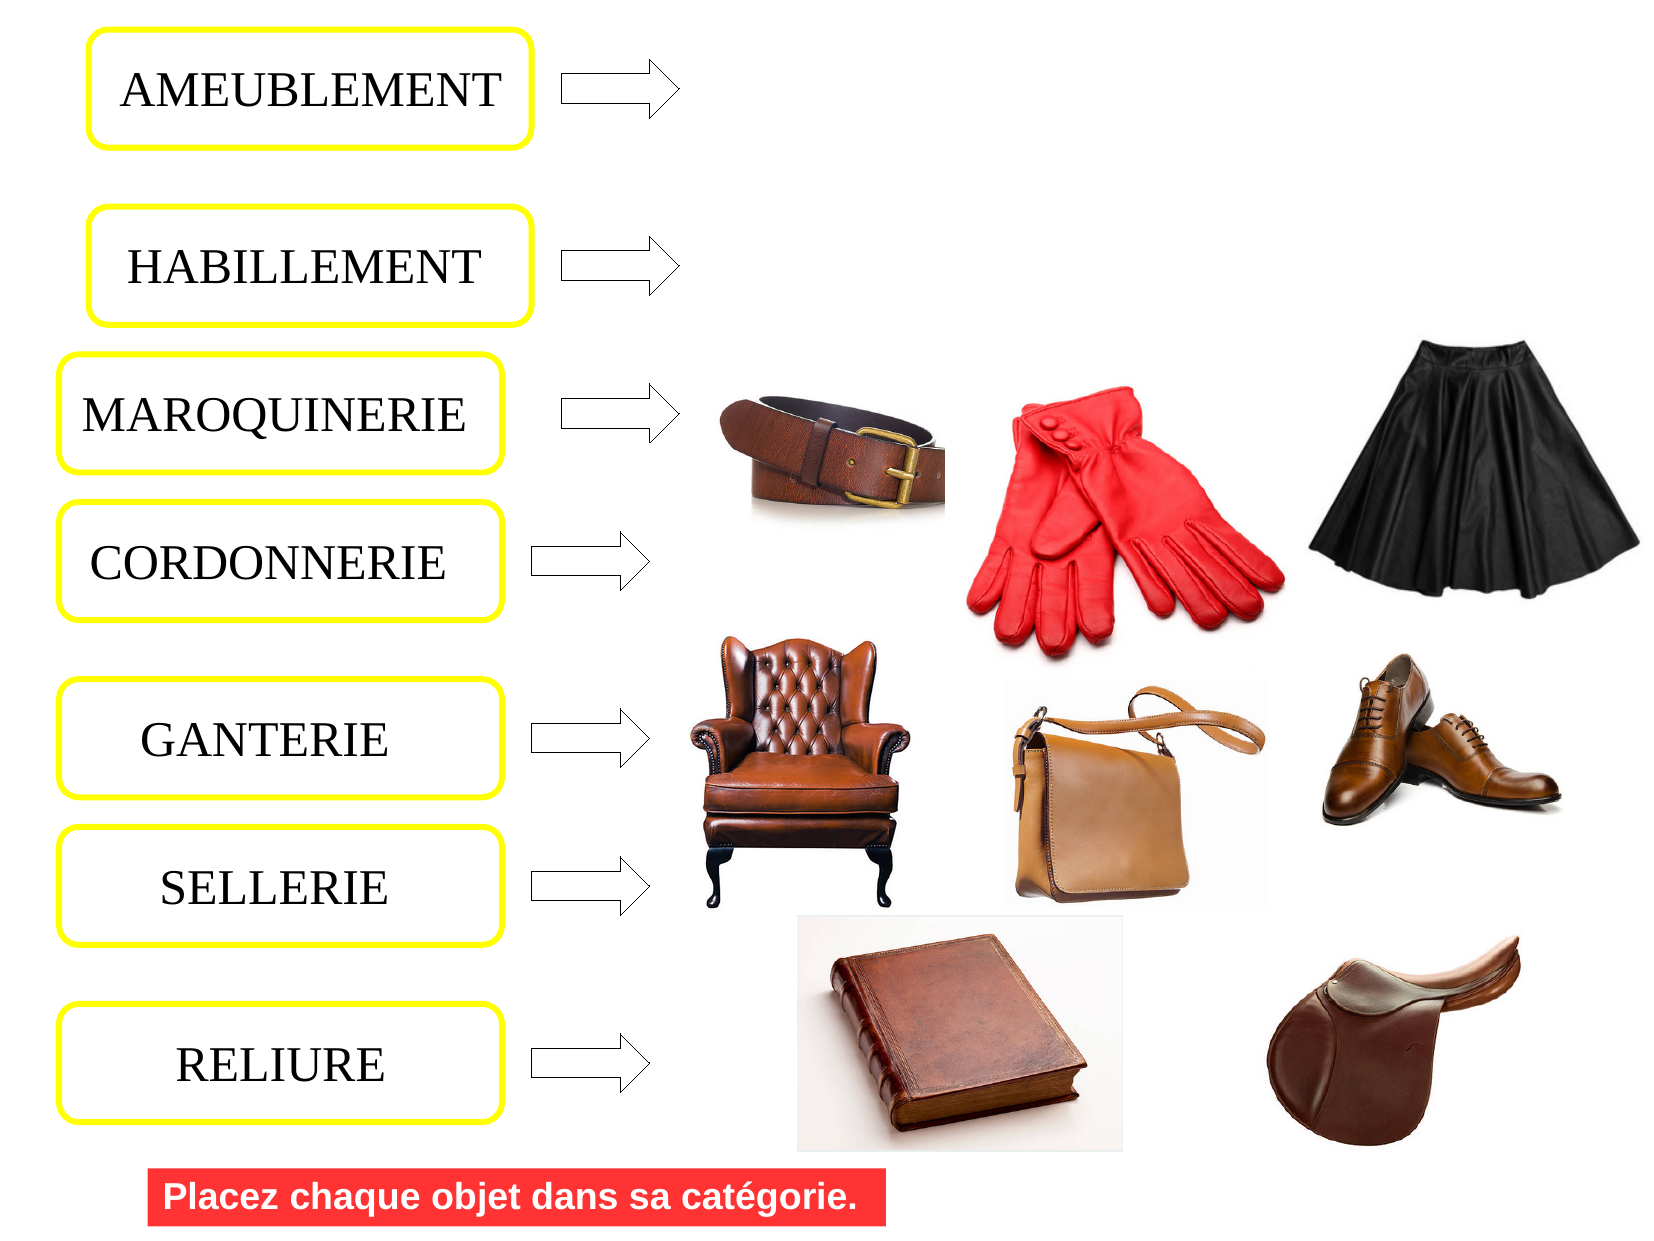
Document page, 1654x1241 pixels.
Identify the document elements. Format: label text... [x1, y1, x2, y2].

text_box SELLERIE [59, 826, 503, 945]
text_box MAROQUINERIE [59, 354, 503, 473]
picture [679, 620, 1123, 1152]
text_box RELIURE [59, 1003, 503, 1123]
picture [1240, 915, 1536, 1152]
text_box Placez chaque objet dans sa catégorie. [147, 1168, 886, 1227]
picture [708, 324, 1654, 906]
text_box GANTERIE [59, 679, 503, 798]
text_box HABILLEMENT [88, 206, 532, 325]
text_box CORDONNERIE [59, 501, 503, 621]
text_box AMEUBLEMENT [88, 29, 532, 148]
